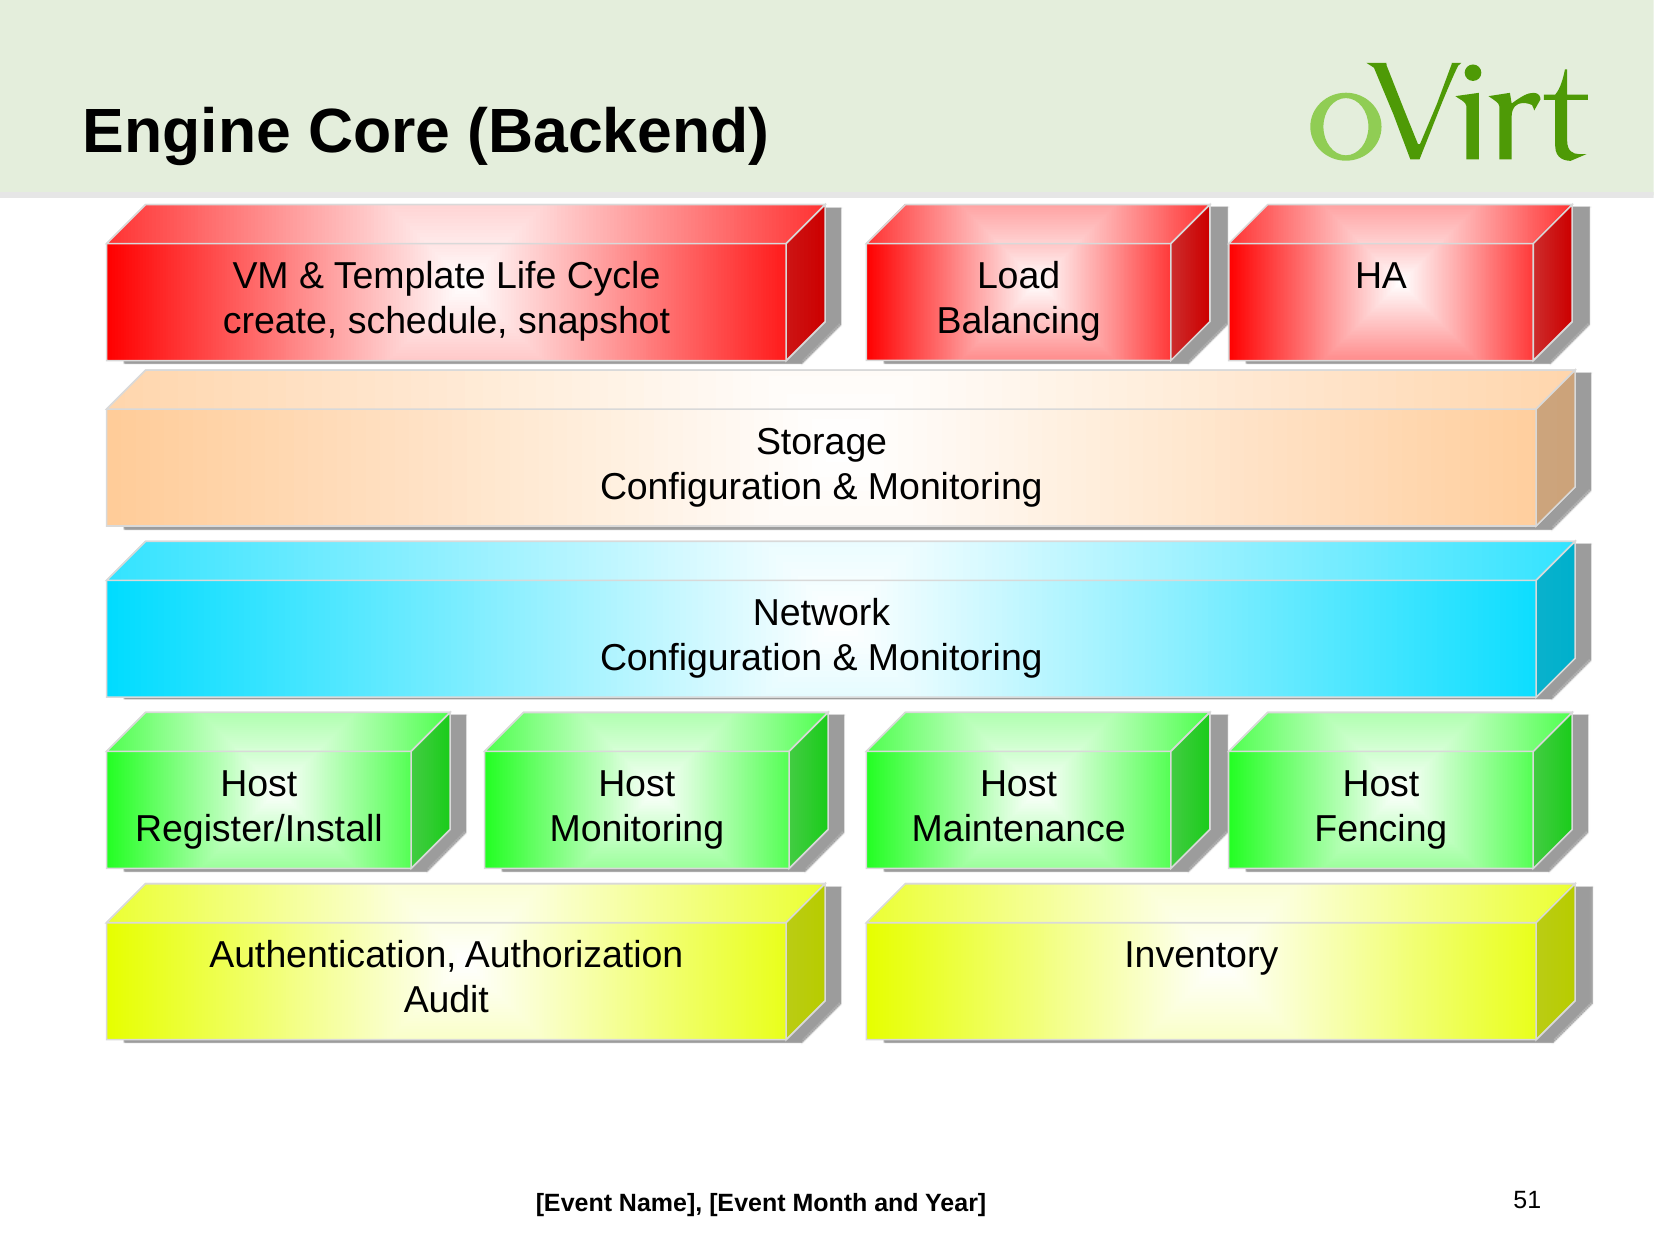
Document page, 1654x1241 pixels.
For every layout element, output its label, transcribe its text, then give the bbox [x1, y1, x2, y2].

text_box Authentication, Authorization Audit [106, 923, 786, 1040]
text_box Inventory [866, 923, 1536, 1040]
text_box HA [1228, 244, 1533, 361]
text_box Host Maintenance [866, 752, 1170, 869]
text_box Network Configuration & Monitoring [106, 581, 1536, 698]
text_box Storage Configuration & Monitoring [106, 410, 1536, 527]
text_box Host Monitoring [484, 752, 789, 869]
text_box Host Register/Install [106, 752, 411, 869]
title Engine Core (Backend) [82, 37, 1303, 226]
text_box VM & Template Life Cycle create, schedule, snapshot [106, 244, 786, 361]
text_box Host Fencing [1228, 752, 1533, 869]
text_box Load Balancing [866, 244, 1170, 361]
